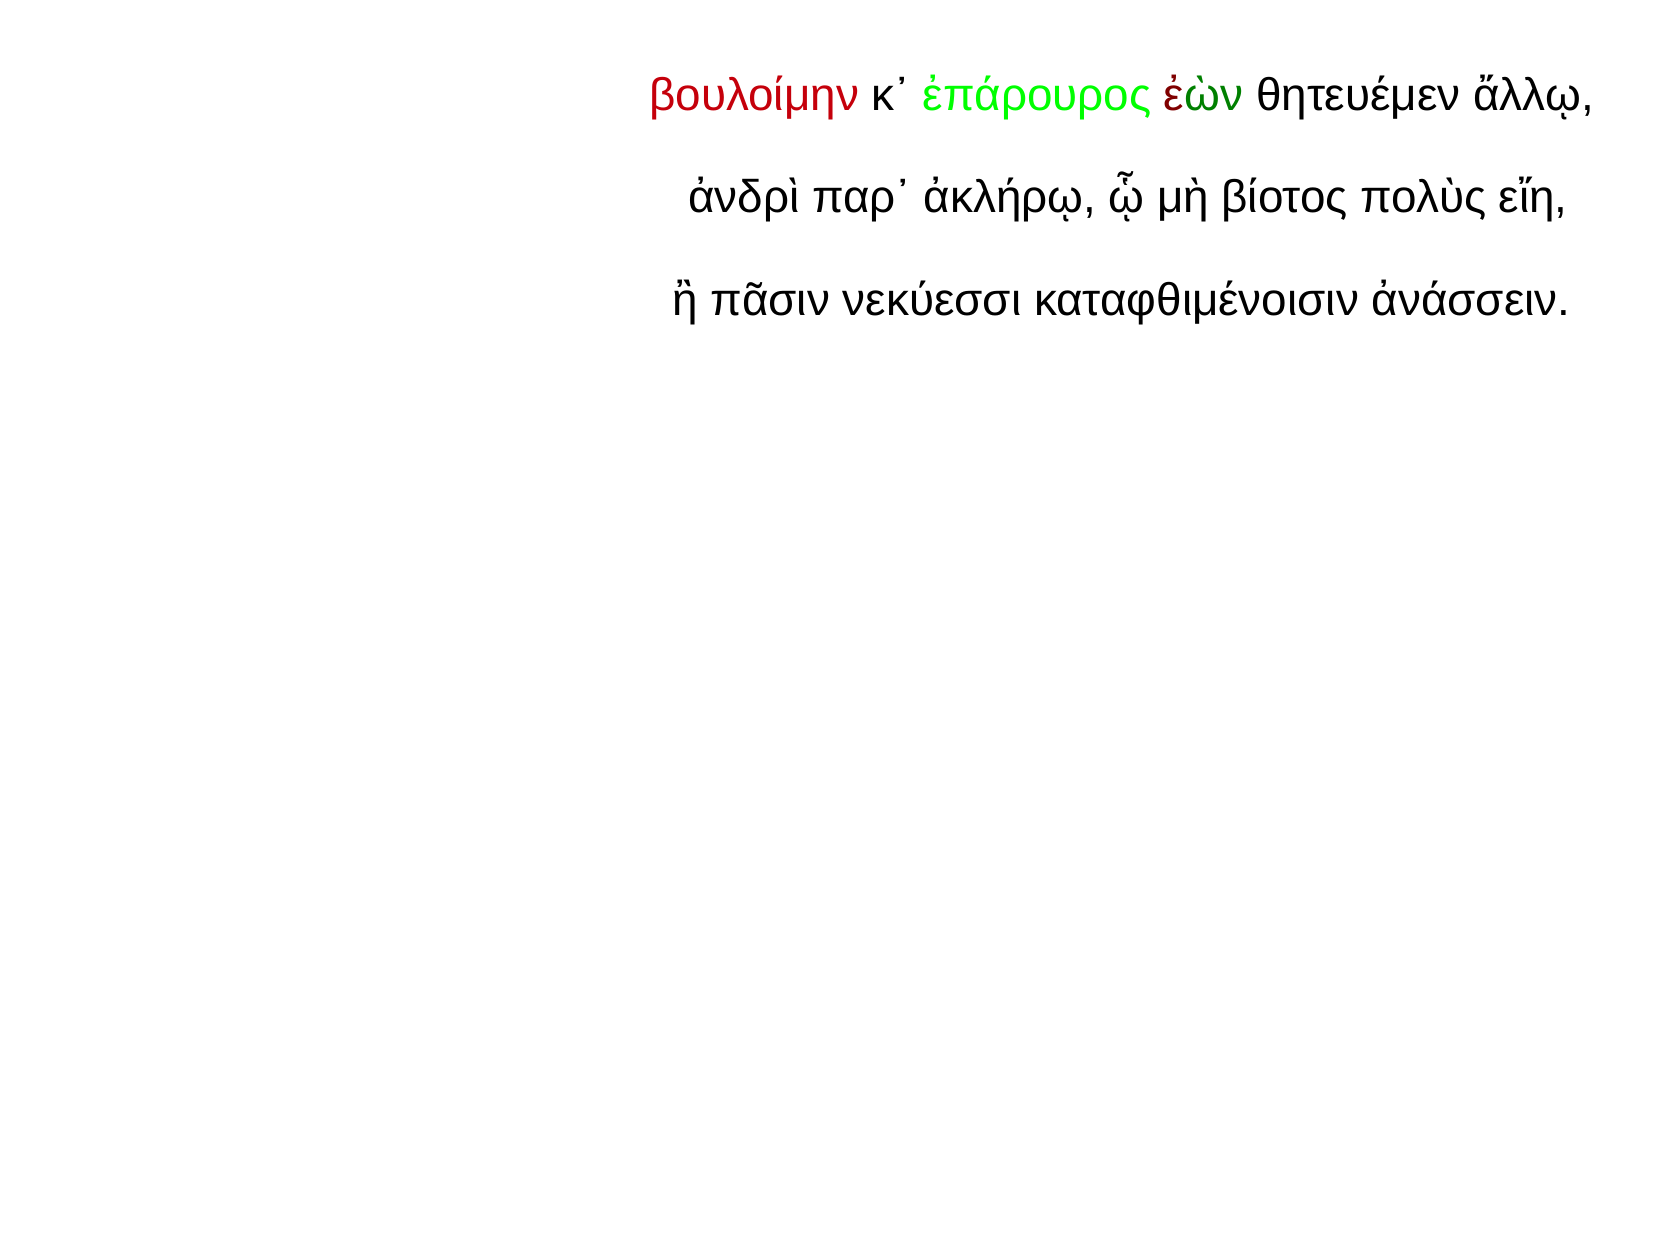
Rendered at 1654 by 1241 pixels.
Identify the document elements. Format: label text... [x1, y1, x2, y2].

text_box βουλοίμην κ᾽ ἐπάρουρος ἐὼν θητευέμεν ἄλλῳ, ἀνδρὶ παρ᾽ ἀκλήρῳ, ᾧ μὴ βίοτος πολὺς εἴη, ἢ πᾶσιν νεκύεσσι καταφθιμένοισιν ἀνάσσειν. [625, 61, 1619, 485]
